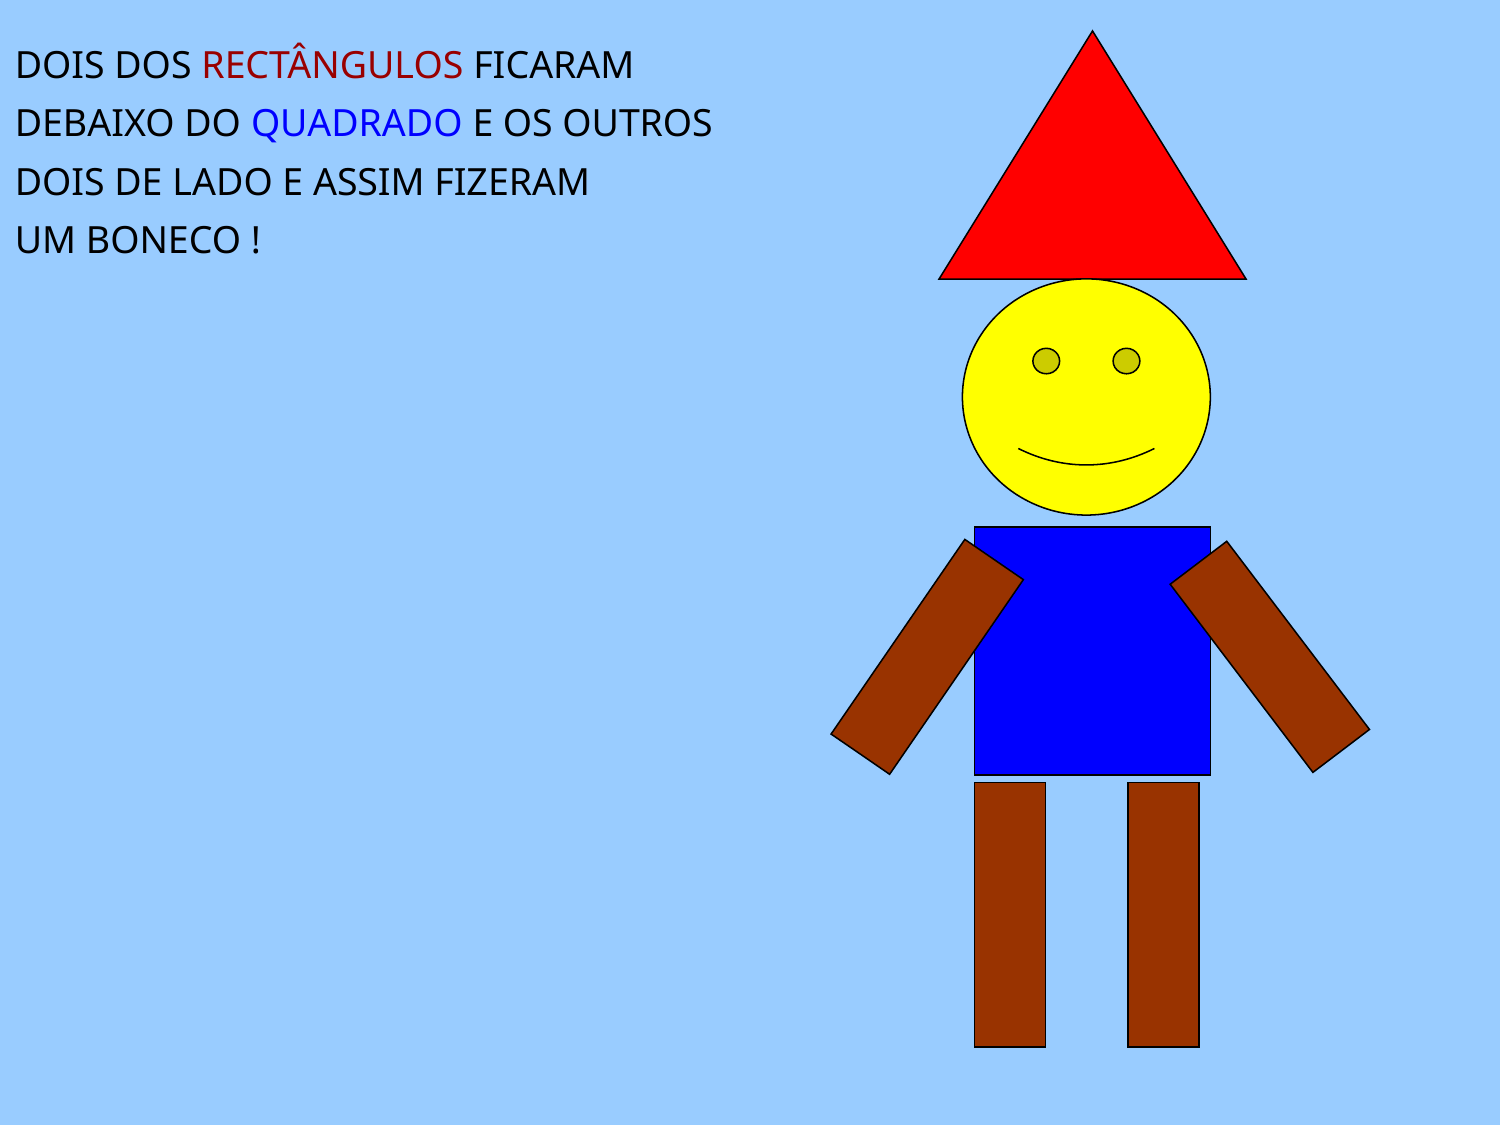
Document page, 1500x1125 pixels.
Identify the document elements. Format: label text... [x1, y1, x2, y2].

text_box [974, 782, 1046, 1047]
text_box DOIS DOS RECTÂNGULOS FICARAM DEBAIXO DO QUADRADO E OS OUTROS DOIS DE LADO E ASSIM FIZERAM UM BONECO ! [0, 30, 875, 502]
text_box [1128, 782, 1200, 1047]
text_box [831, 527, 1370, 775]
text_box [939, 30, 1247, 516]
